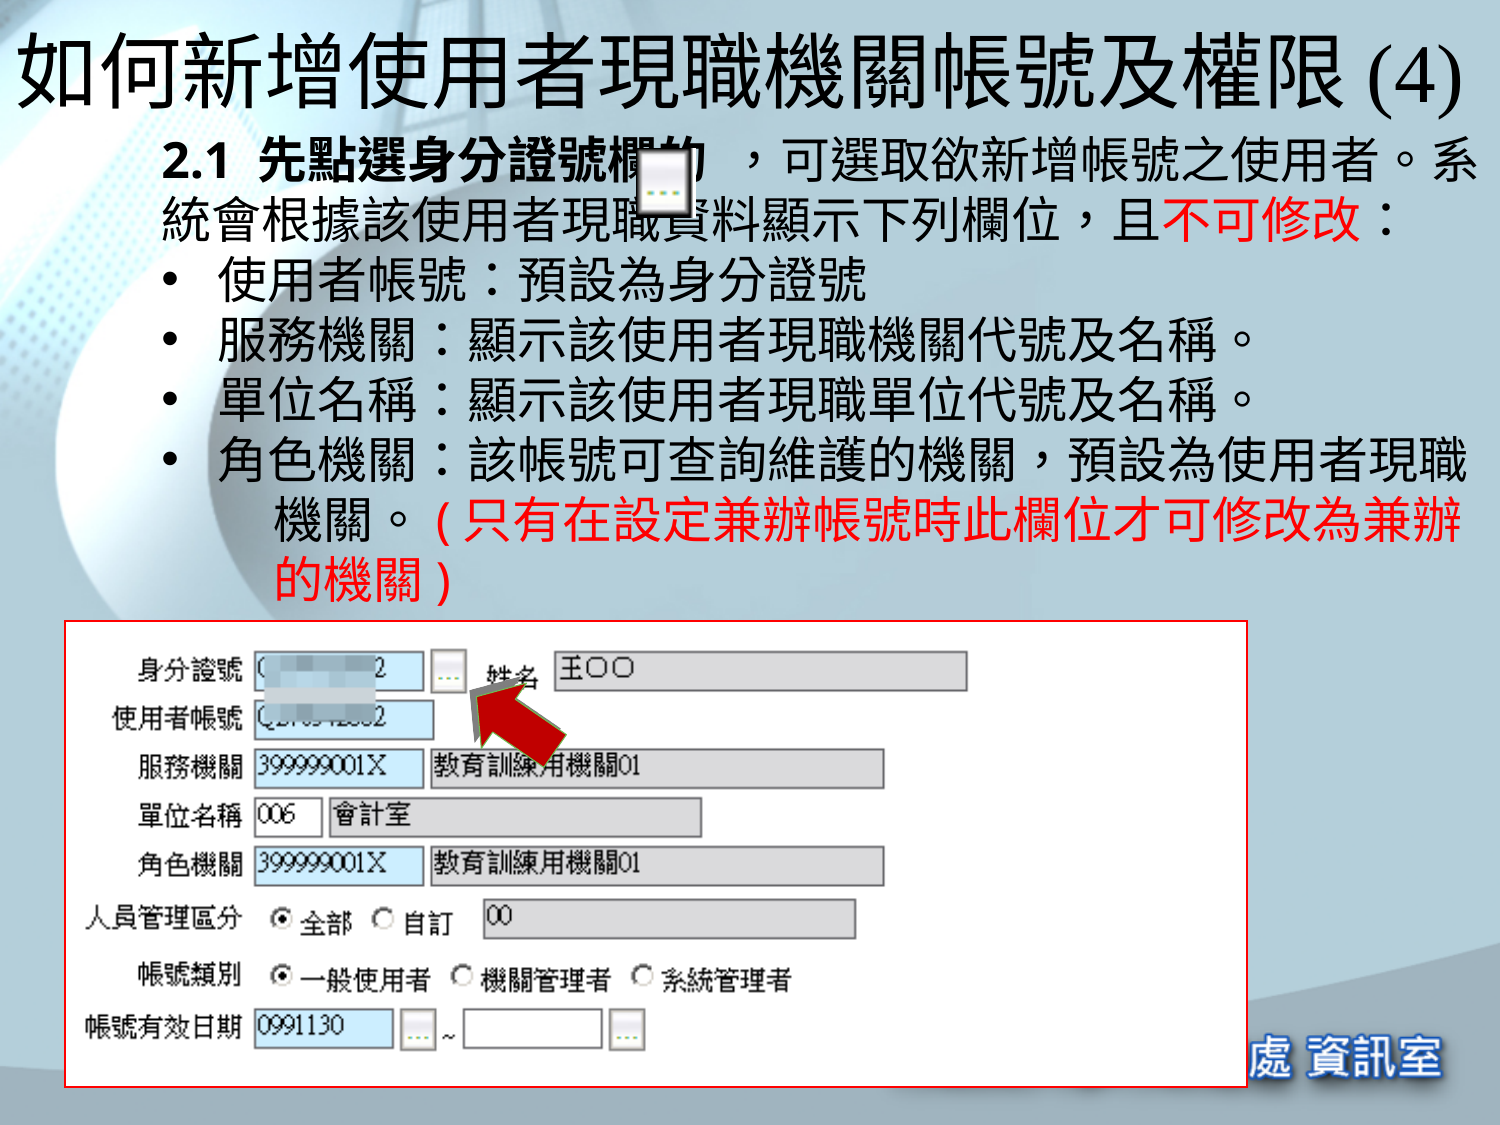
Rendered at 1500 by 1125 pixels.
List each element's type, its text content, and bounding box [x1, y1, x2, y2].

picture [66, 621, 1246, 1086]
picture [636, 148, 696, 218]
title 如何新增使用者現職機關帳號及權限(4) [0, 0, 1500, 138]
text_box [476, 683, 567, 768]
text_box 2.1 先點選身分證號欄的 ，可選取欲新增帳號之使用者。系統會根據該使用者現職資料顯示下列欄位，且不可修改： 使用者帳號：預設為身分證號 服務機關：顯示該使用者現職機關代號及名稱。 單位名稱：顯示該使用者現職單位代號及名稱。 角色機關：該帳號可查詢維護的機關，預設為使用者現職機關。(只有在設定兼辦帳號時此欄位才可修改為兼辦的機關) [0, 121, 1496, 616]
